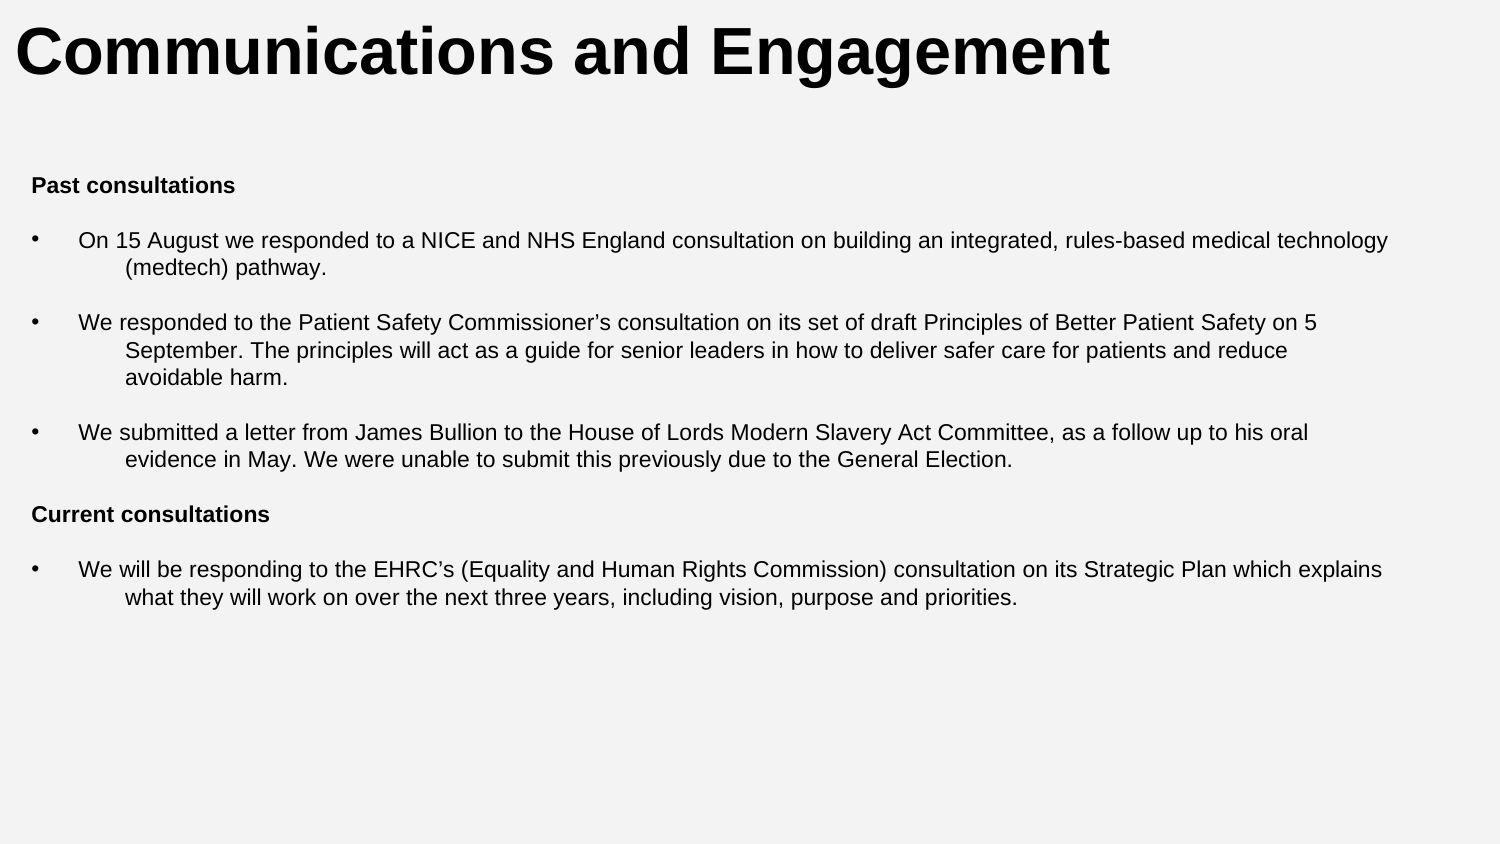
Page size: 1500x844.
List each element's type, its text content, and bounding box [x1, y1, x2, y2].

title Communications and Engagement [0, 0, 1350, 163]
text_box Past consultations On 15 August we responded to a NICE and NHS England consultation on building an integrated, rules-based medical technology (medtech) pathway. We responded to the Patient Safety Commissioner’s consultation on its set of draft Principles of Better Patient Safety on 5 September. The principles will act as a guide for senior leaders in how to deliver safer care for patients and reduce avoidable harm. We submitted a letter from James Bullion to the House of Lords Modern Slavery Act Committee, as a follow up to his oral evidence in May. We were unable to submit this previously due to the General Election. Current consultations We will be responding to the EHRC’s (Equality and Human Rights Commission) consultation on its Strategic Plan which explains what they will work on over the next three years, including vision, purpose and priorities. [16, 162, 1407, 623]
